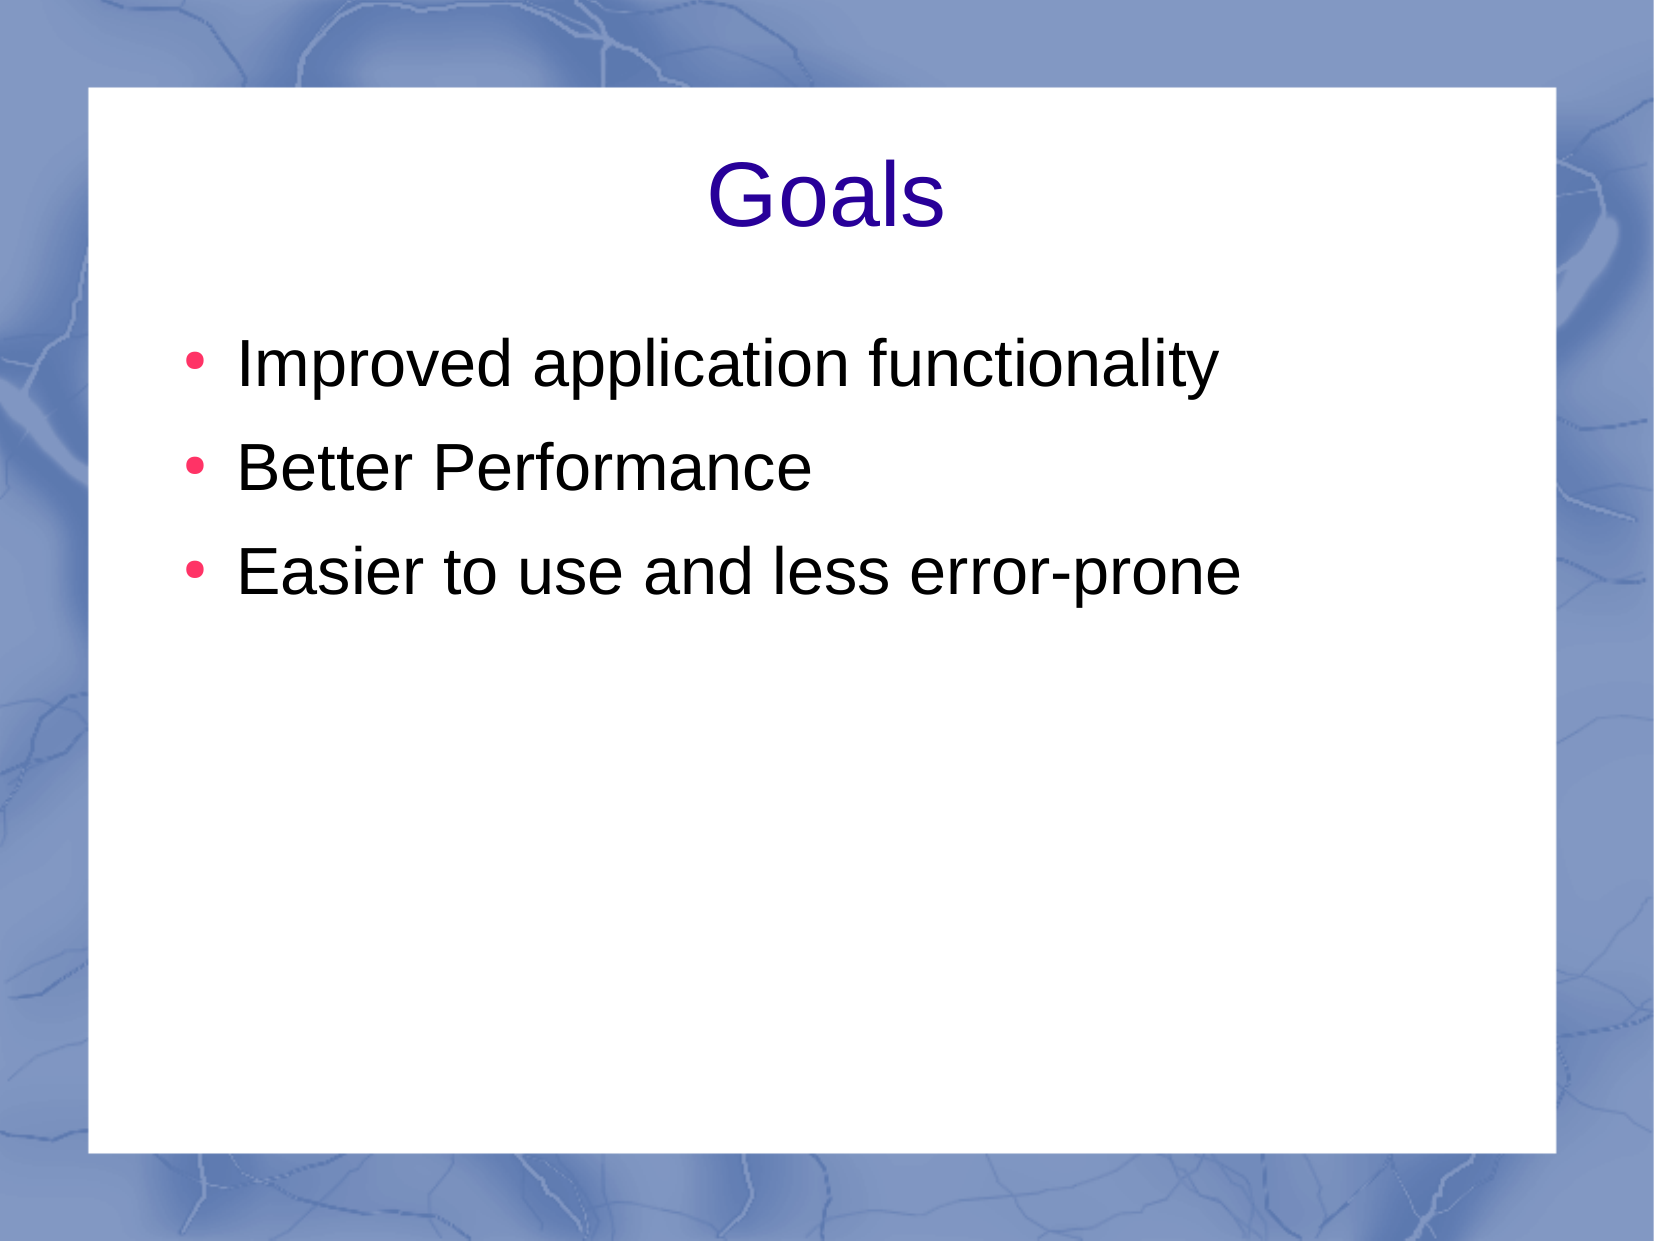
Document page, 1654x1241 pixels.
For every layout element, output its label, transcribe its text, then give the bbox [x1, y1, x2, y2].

title Goals [118, 90, 1536, 298]
list Improved application functionality Better Performance Easier to use and less error-prone [147, 325, 1506, 1130]
picture [0, 0, 1654, 1241]
